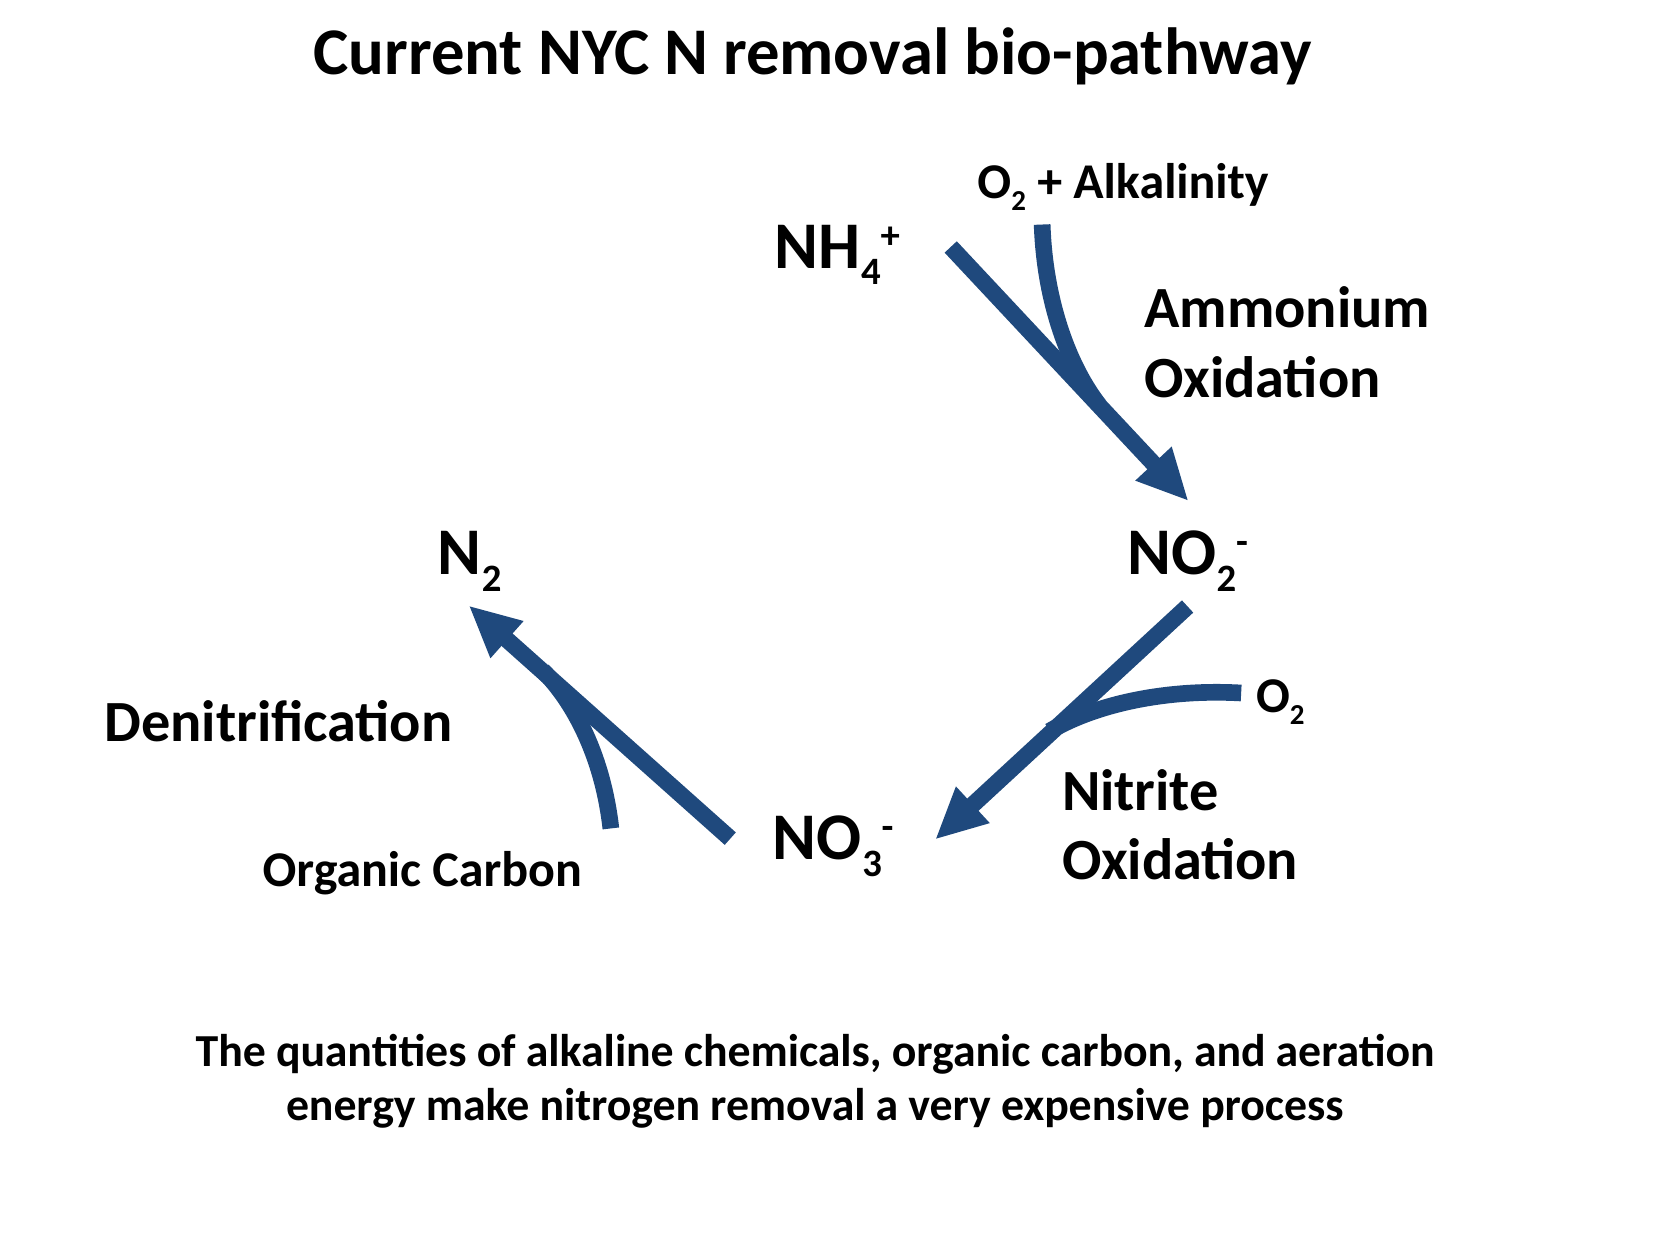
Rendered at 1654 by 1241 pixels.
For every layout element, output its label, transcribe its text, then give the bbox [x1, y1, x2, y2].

text_box NO3- [730, 785, 937, 892]
text_box Denitrification [90, 675, 600, 761]
text_box Current NYC N removal bio-pathway [0, 0, 1627, 96]
text_box N2 [399, 500, 540, 607]
text_box Organic Carbon [247, 828, 723, 904]
text_box O2 + Alkalinity [962, 140, 1454, 225]
text_box NO2- [1079, 500, 1296, 607]
text_box O2 [1241, 654, 1360, 739]
text_box The quantities of alkaline chemicals, organic carbon, and aeration energy make nitrogen removal a very expensive process [112, 1012, 1519, 1138]
text_box NH4+ [724, 193, 951, 301]
text_box Ammonium Oxidation [1129, 261, 1558, 418]
text_box Nitrite Oxidation [1047, 743, 1420, 900]
